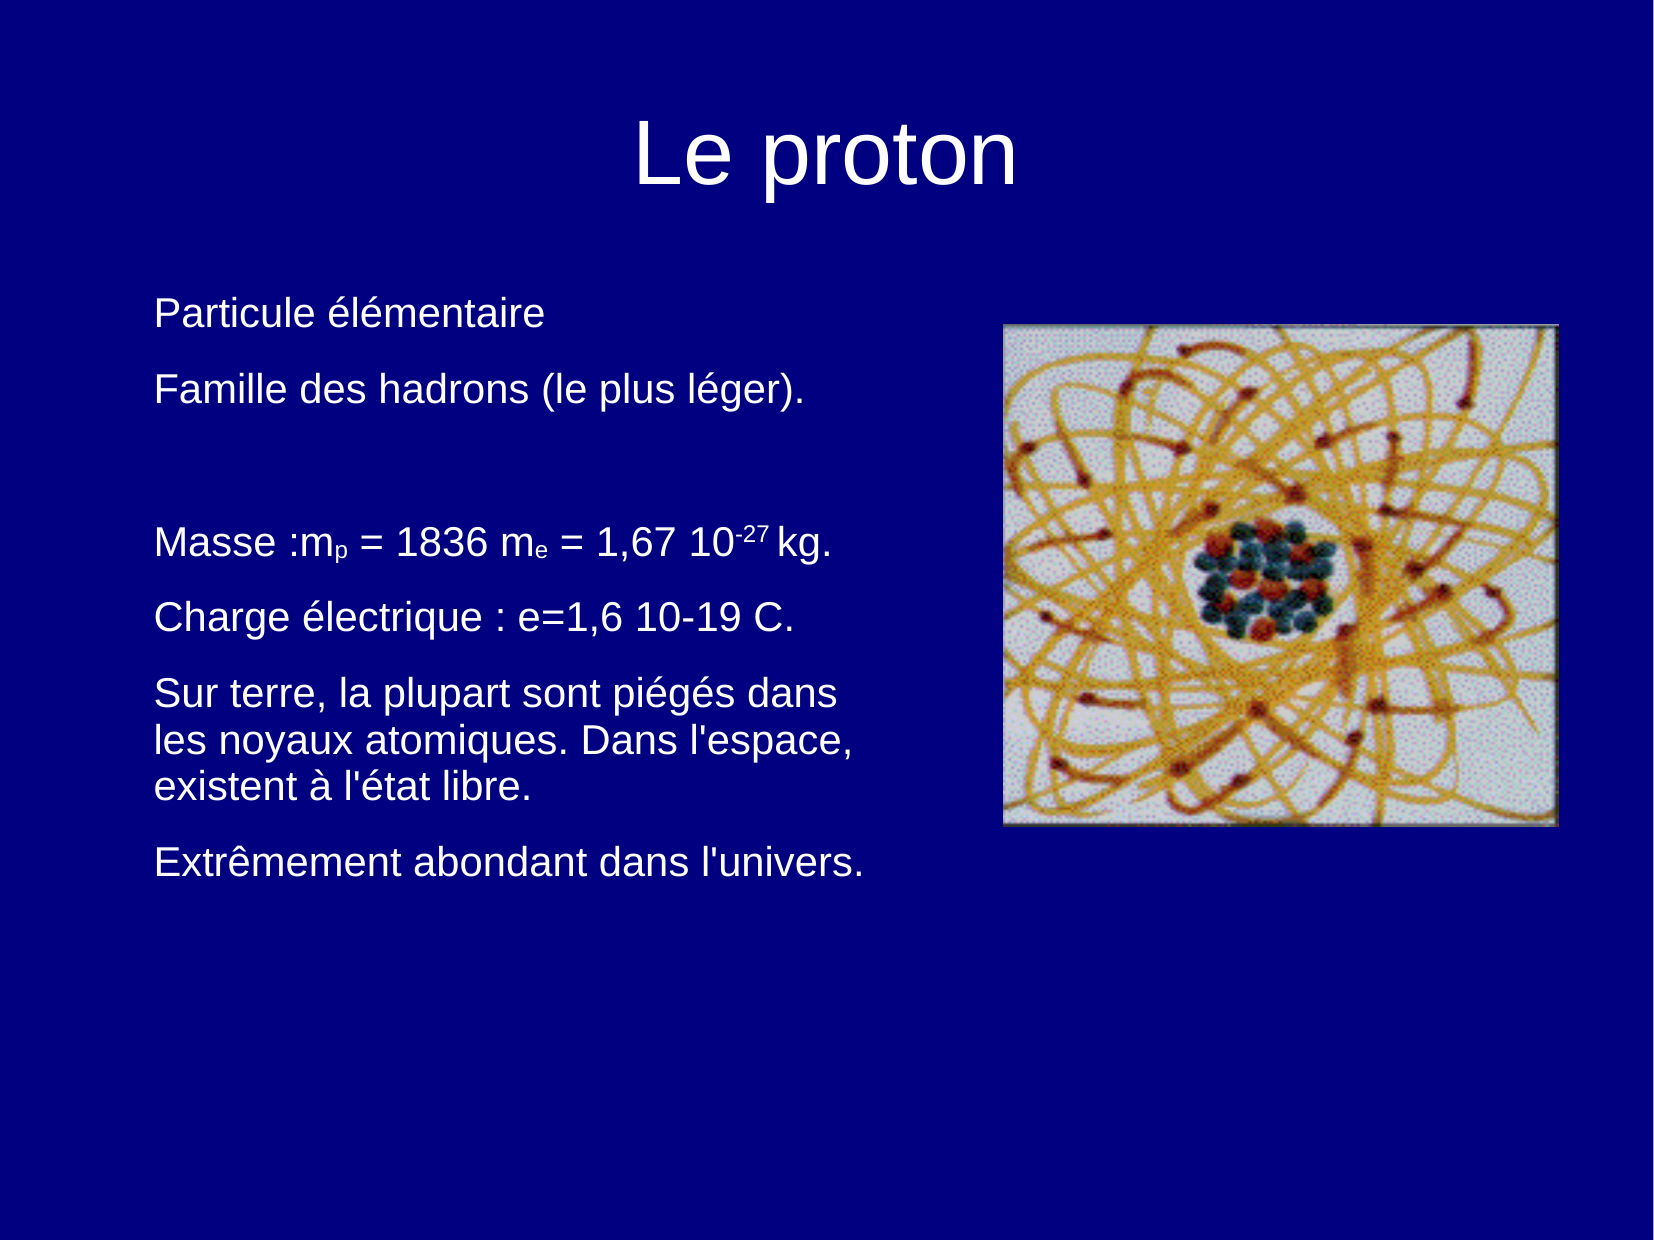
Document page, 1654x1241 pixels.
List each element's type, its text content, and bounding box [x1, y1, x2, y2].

title Le proton [82, 49, 1571, 257]
list Particule élémentaire Famille des hadrons (le plus léger). Masse :mp = 1836 me = 1,67 10-27 kg. Charge électrique : e=1,6 10-19 C. Sur terre, la plupart sont piégés dans les noyaux atomiques. Dans l'espace, existent à l'état libre. Extrêmement abondant dans l'univers. [82, 290, 886, 1094]
picture [1003, 324, 1559, 827]
